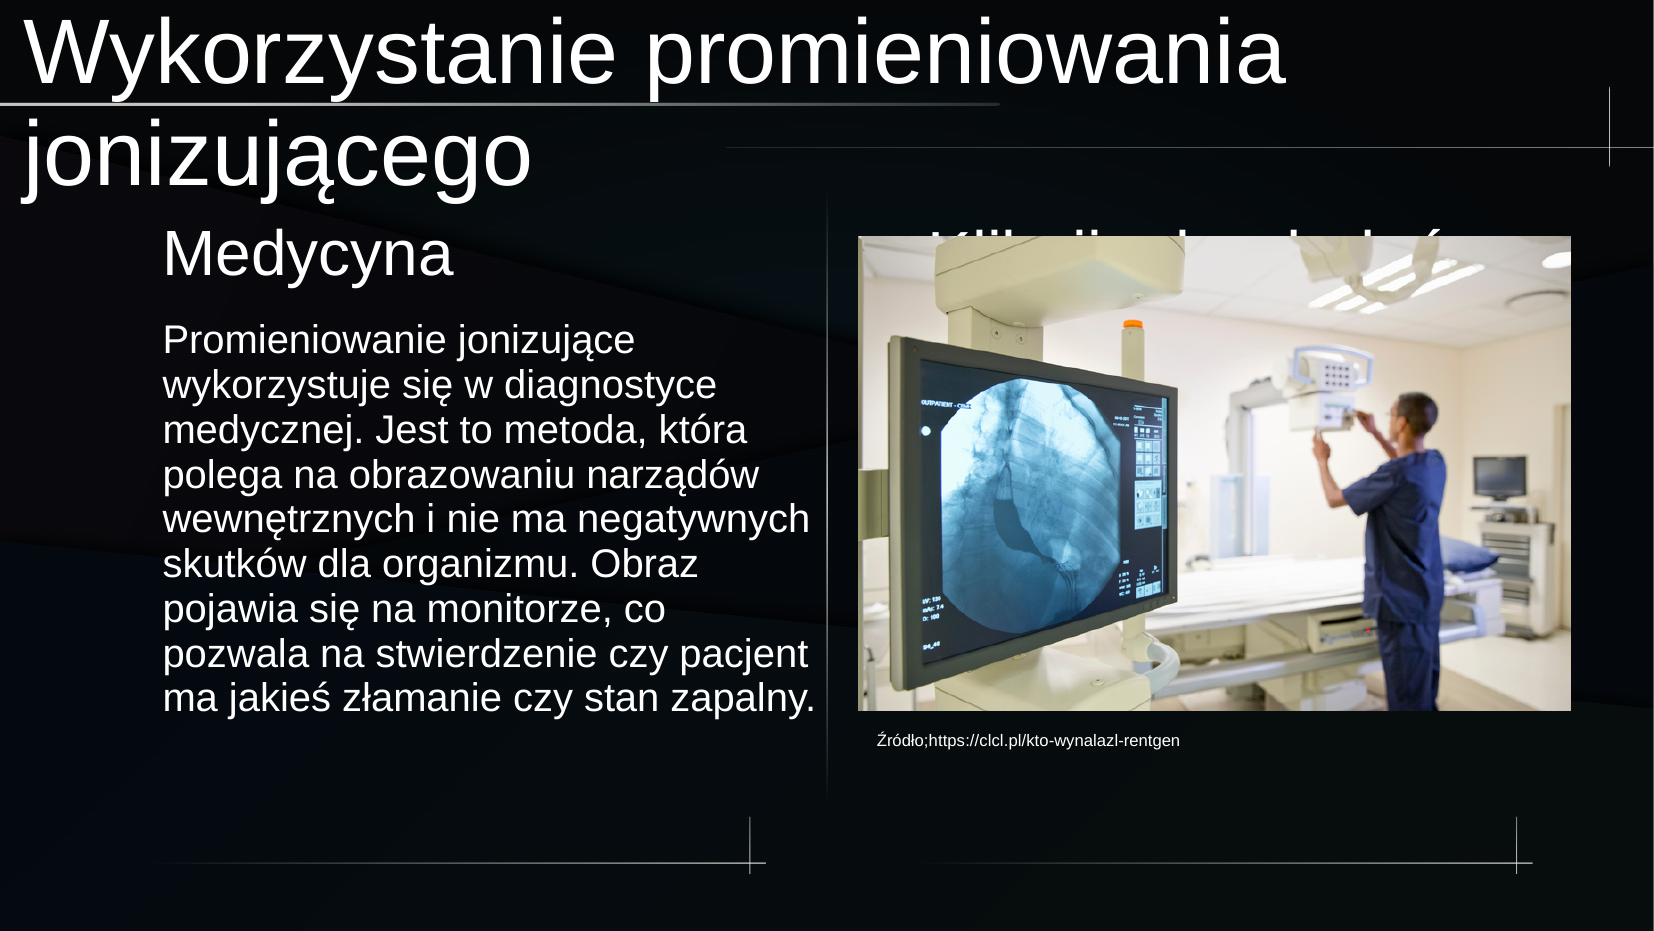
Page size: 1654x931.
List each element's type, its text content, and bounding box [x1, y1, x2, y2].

list Medycyna Promieniowanie jonizujące wykorzystuje się w diagnostyce medycznej. Jest to metoda, która polega na obrazowaniu narządów wewnętrznych i nie ma negatywnych skutków dla organizmu. Obraz pojawia się na monitorze, co pozwala na stwierdzenie czy pacjent ma jakieś złamanie czy stan zapalny. [94, 217, 821, 758]
title Wykorzystanie promieniowania jonizującego [23, 0, 1382, 206]
text_box Źródło;https://clcl.pl/kto-wynalazl-rentgen [862, 723, 1288, 758]
picture [0, 0, 1654, 931]
list Kliknij, aby dodać tekst [857, 217, 1584, 758]
